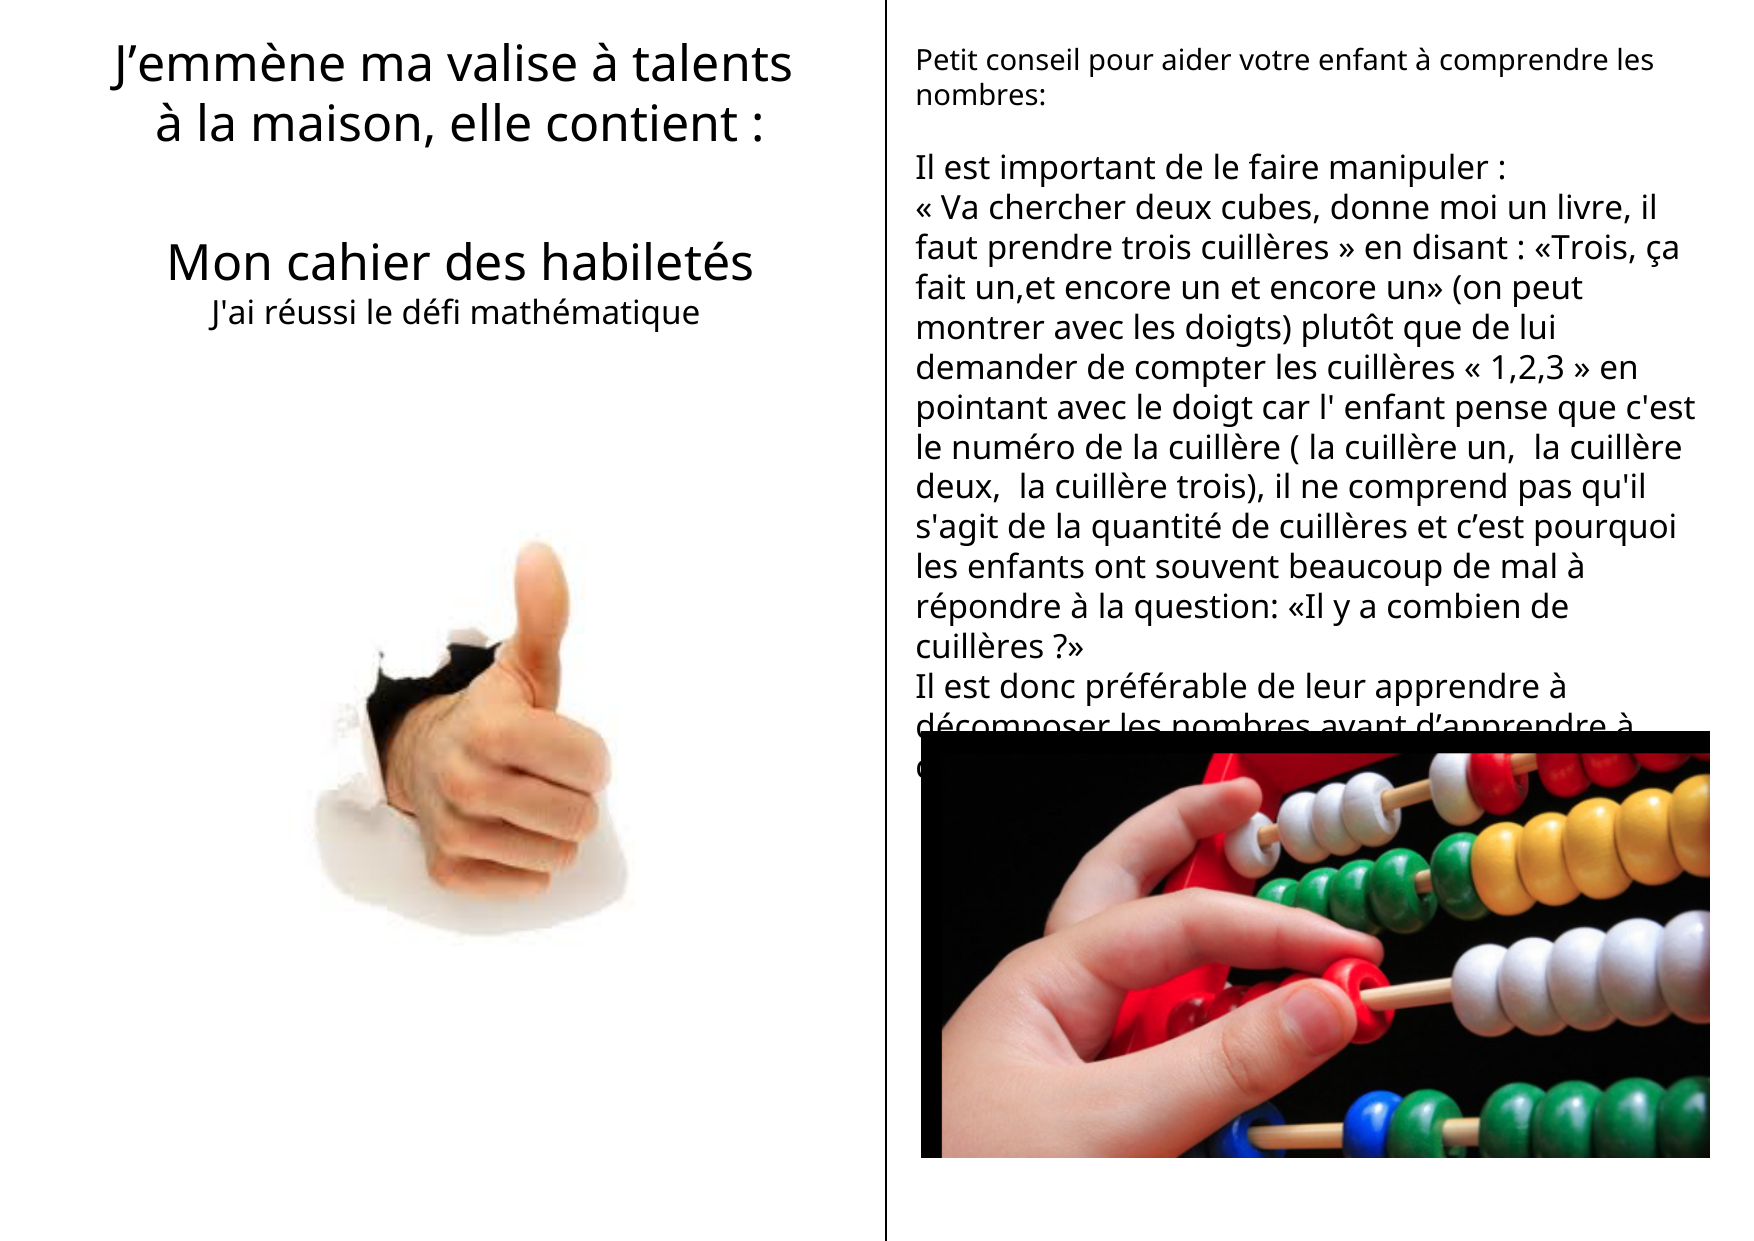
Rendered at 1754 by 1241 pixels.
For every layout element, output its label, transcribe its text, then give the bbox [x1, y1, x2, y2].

text_box J’emmène ma valise à talents à la maison, elle contient : Mon cahier des habiletés J'ai réussi le défi mathématique [82, 23, 839, 439]
picture [921, 731, 1710, 1158]
text_box Petit conseil pour aider votre enfant à comprendre les nombres: Il est important de le faire manipuler : « Va chercher deux cubes, donne moi un livre, il faut prendre trois cuillères » en disant : «Trois, ça fait un,et encore un et encore un» (on peut montrer avec les doigts) plutôt que de lui demander de compter les cuillères « 1,2,3 » en pointant avec le doigt car l' enfant pense que c'est le numéro de la cuillère ( la cuillère un, la cuillère deux, la cuillère trois), il ne comprend pas qu'il s'agit de la quantité de cuillères et c’est pourquoi les enfants ont souvent beaucoup de mal à répondre à la question: «Il y a combien de cuillères ?» Il est donc préférable de leur apprendre à décomposer les nombres avant d’apprendre à compter en pointant et c’est ce que nous faisons. [909, 35, 1713, 225]
picture [223, 496, 686, 981]
